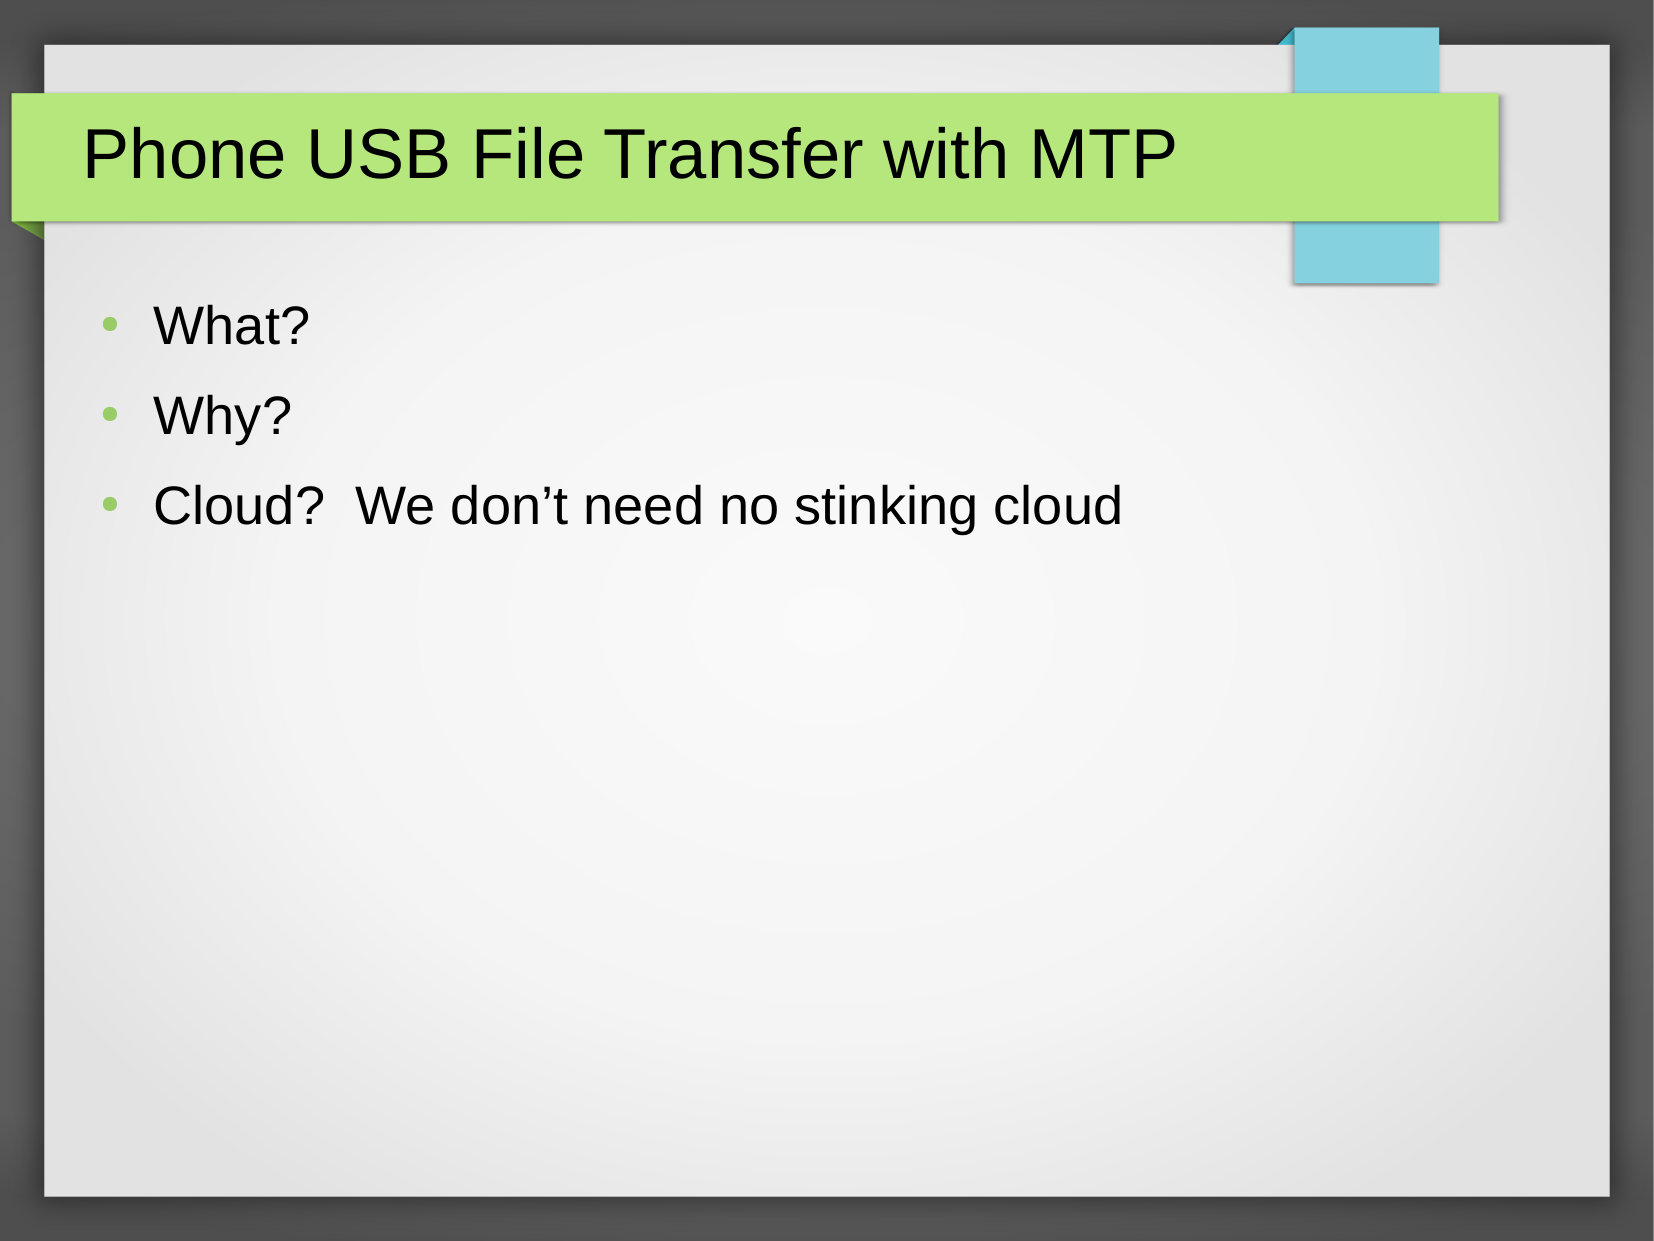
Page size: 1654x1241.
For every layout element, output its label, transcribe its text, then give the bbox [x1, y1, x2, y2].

list What? Why? Cloud? We don’t need no stinking cloud [82, 295, 1571, 1015]
picture [0, 0, 1654, 1241]
title Phone USB File Transfer with MTP [82, 94, 1264, 213]
